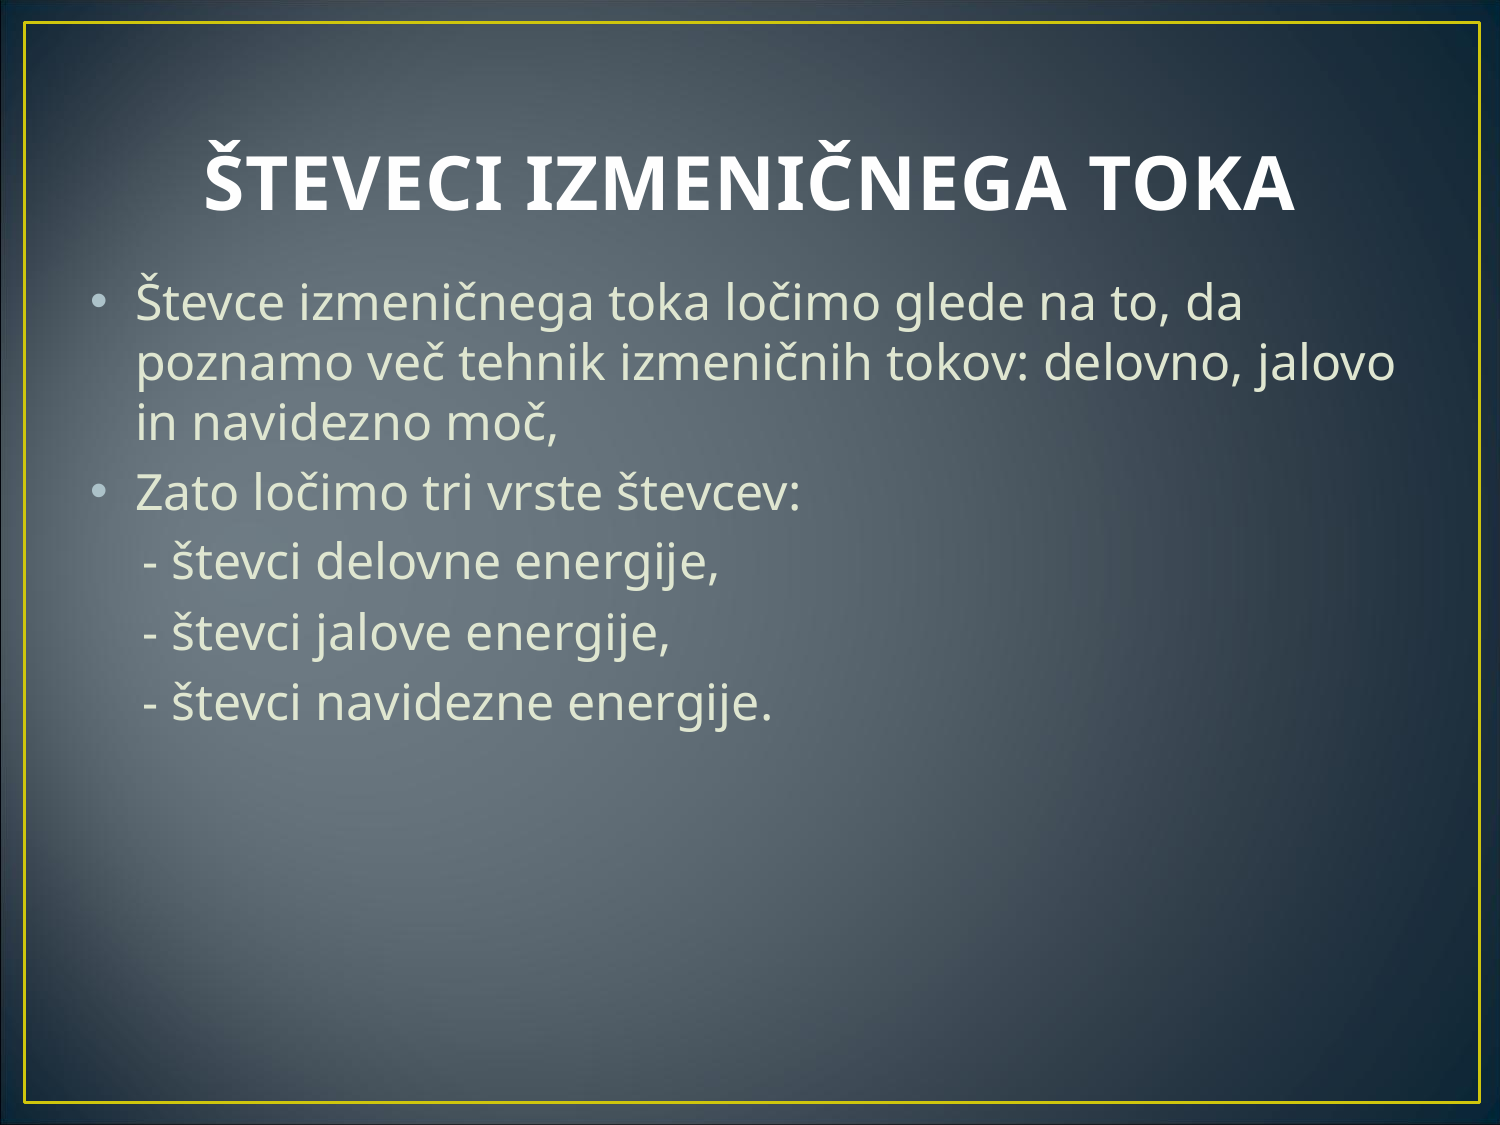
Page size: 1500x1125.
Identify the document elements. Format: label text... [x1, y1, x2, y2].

list Števce izmeničnega toka ločimo glede na to, da poznamo več tehnik izmeničnih tokov: delovno, jalovo in navidezno moč, Zato ločimo tri vrste števcev: - števci delovne energije, - števci jalove energije, - števci navidezne energije. [75, 262, 1425, 1005]
title ŠTEVECI IZMENIČNEGA TOKA [75, 45, 1425, 233]
picture [0, 0, 1500, 1125]
